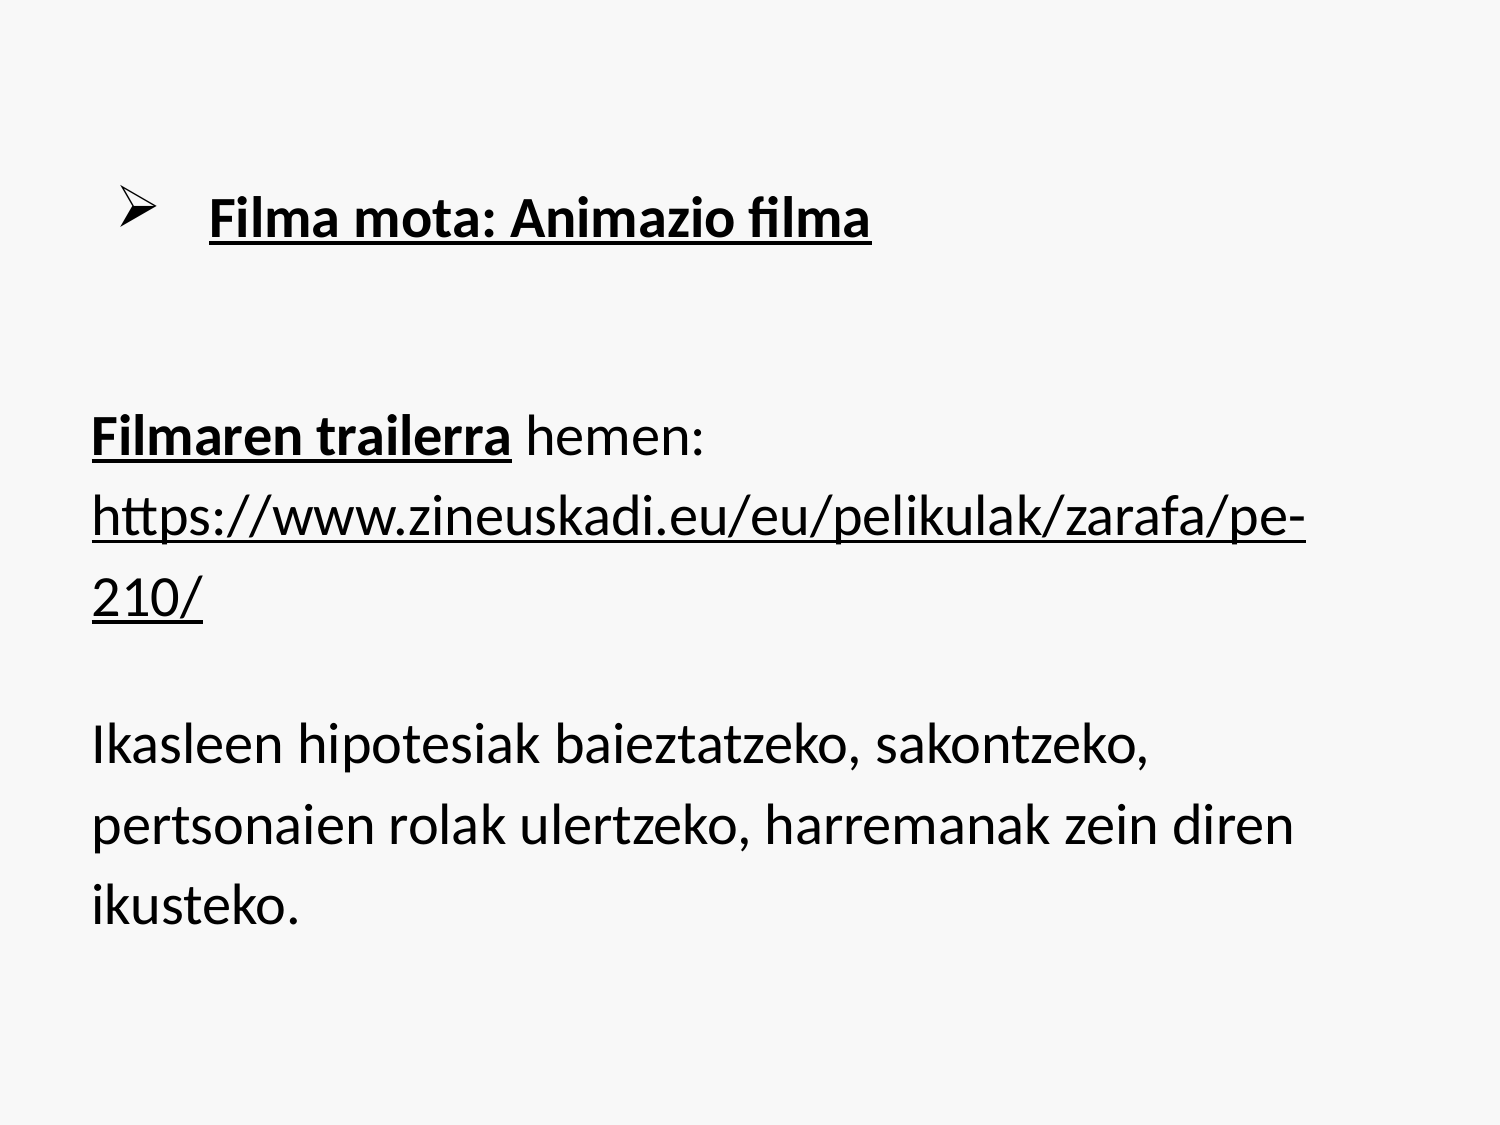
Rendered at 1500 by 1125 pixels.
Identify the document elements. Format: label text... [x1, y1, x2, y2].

title Filma mota: Animazio filma [100, 78, 1376, 350]
subtitle Filmaren trailerra hemen: https://www.zineuskadi.eu/eu/pelikulak/zarafa/pe-210/ Ikasleen hipotesiak baieztatzeko, sakontzeko, pertsonaien rolak ulertzeko, harremanak zein diren ikusteko. [76, 379, 1424, 993]
